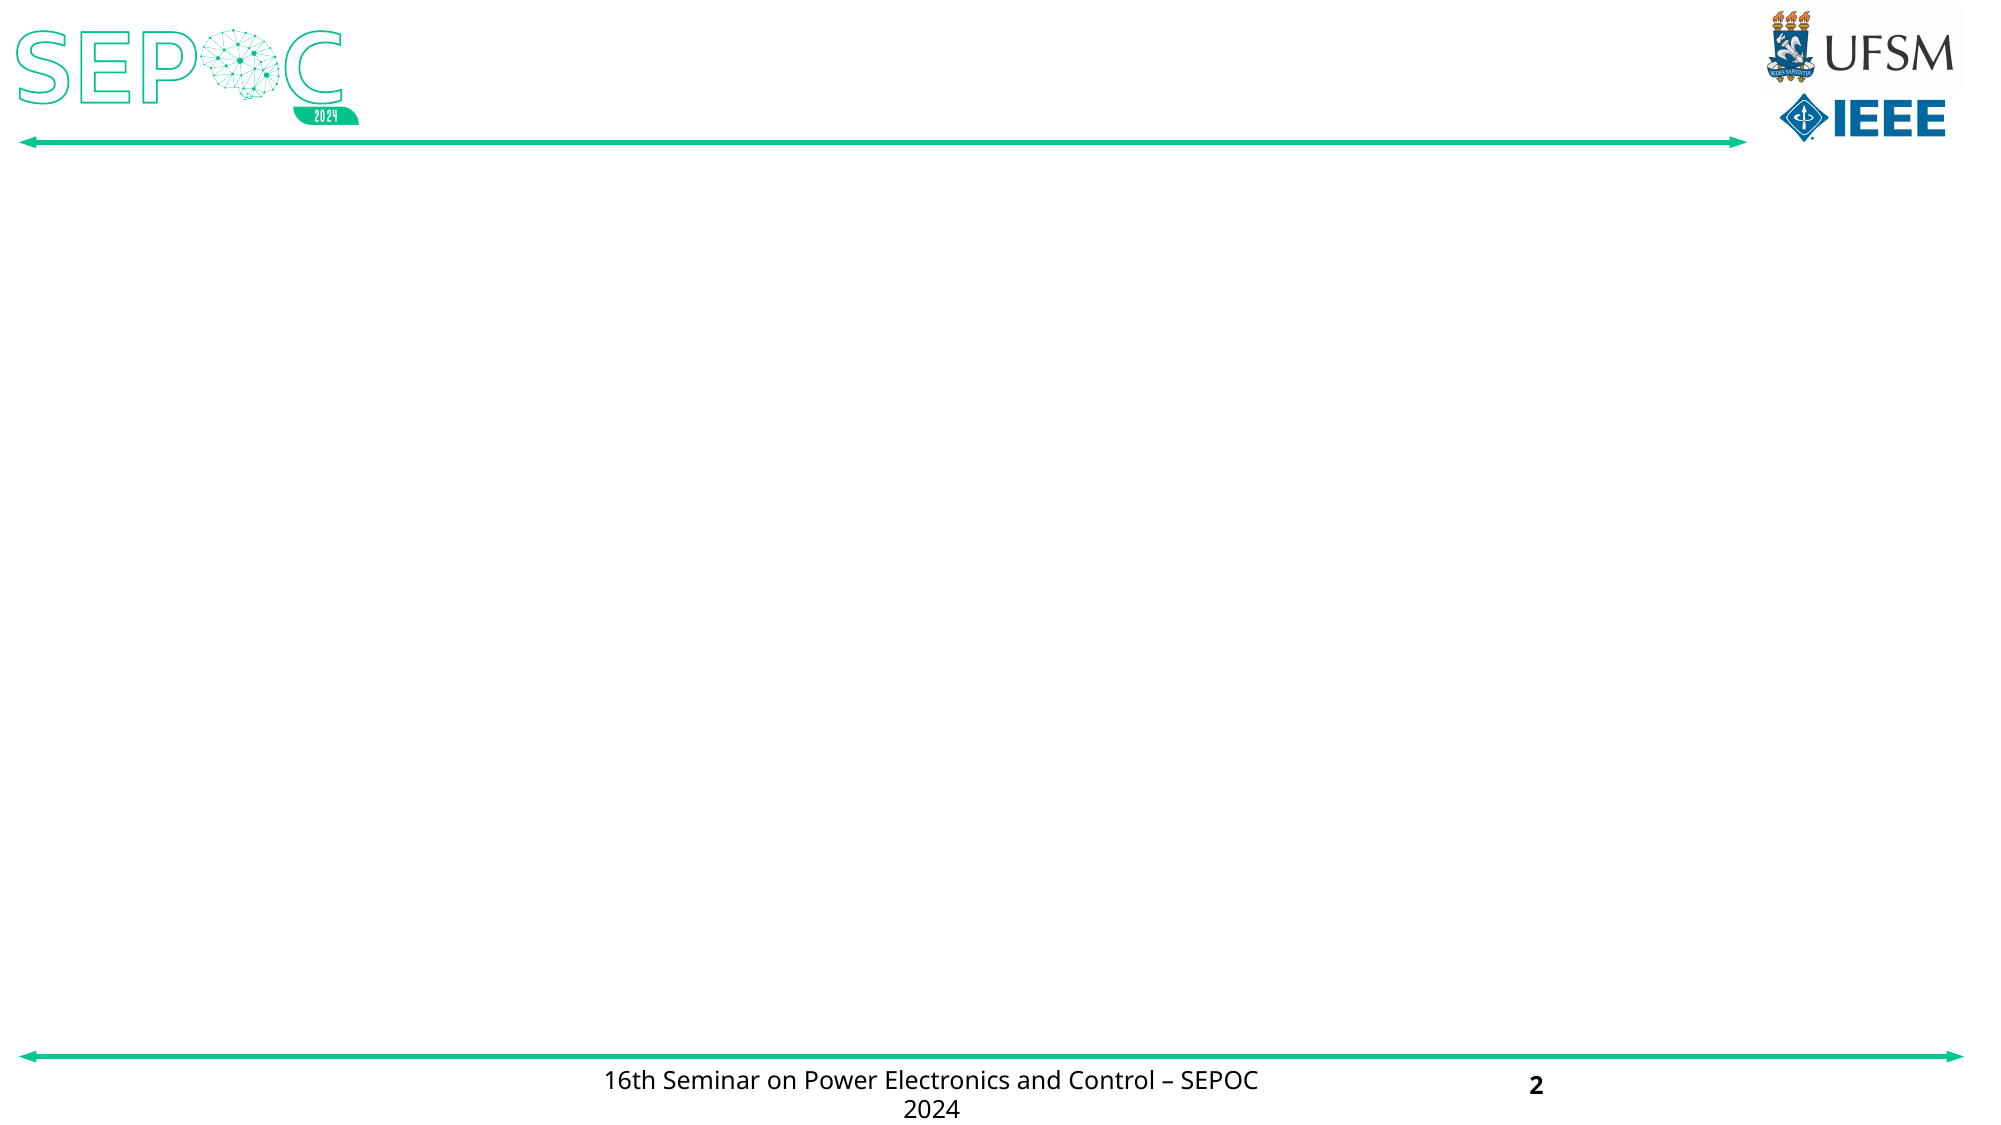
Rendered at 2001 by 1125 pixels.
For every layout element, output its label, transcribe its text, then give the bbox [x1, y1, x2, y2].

footer 16th Seminar on Power Electronics and Control – SEPOC 2024 [567, 1056, 1297, 1117]
slide_number 2 [1514, 1056, 1965, 1117]
